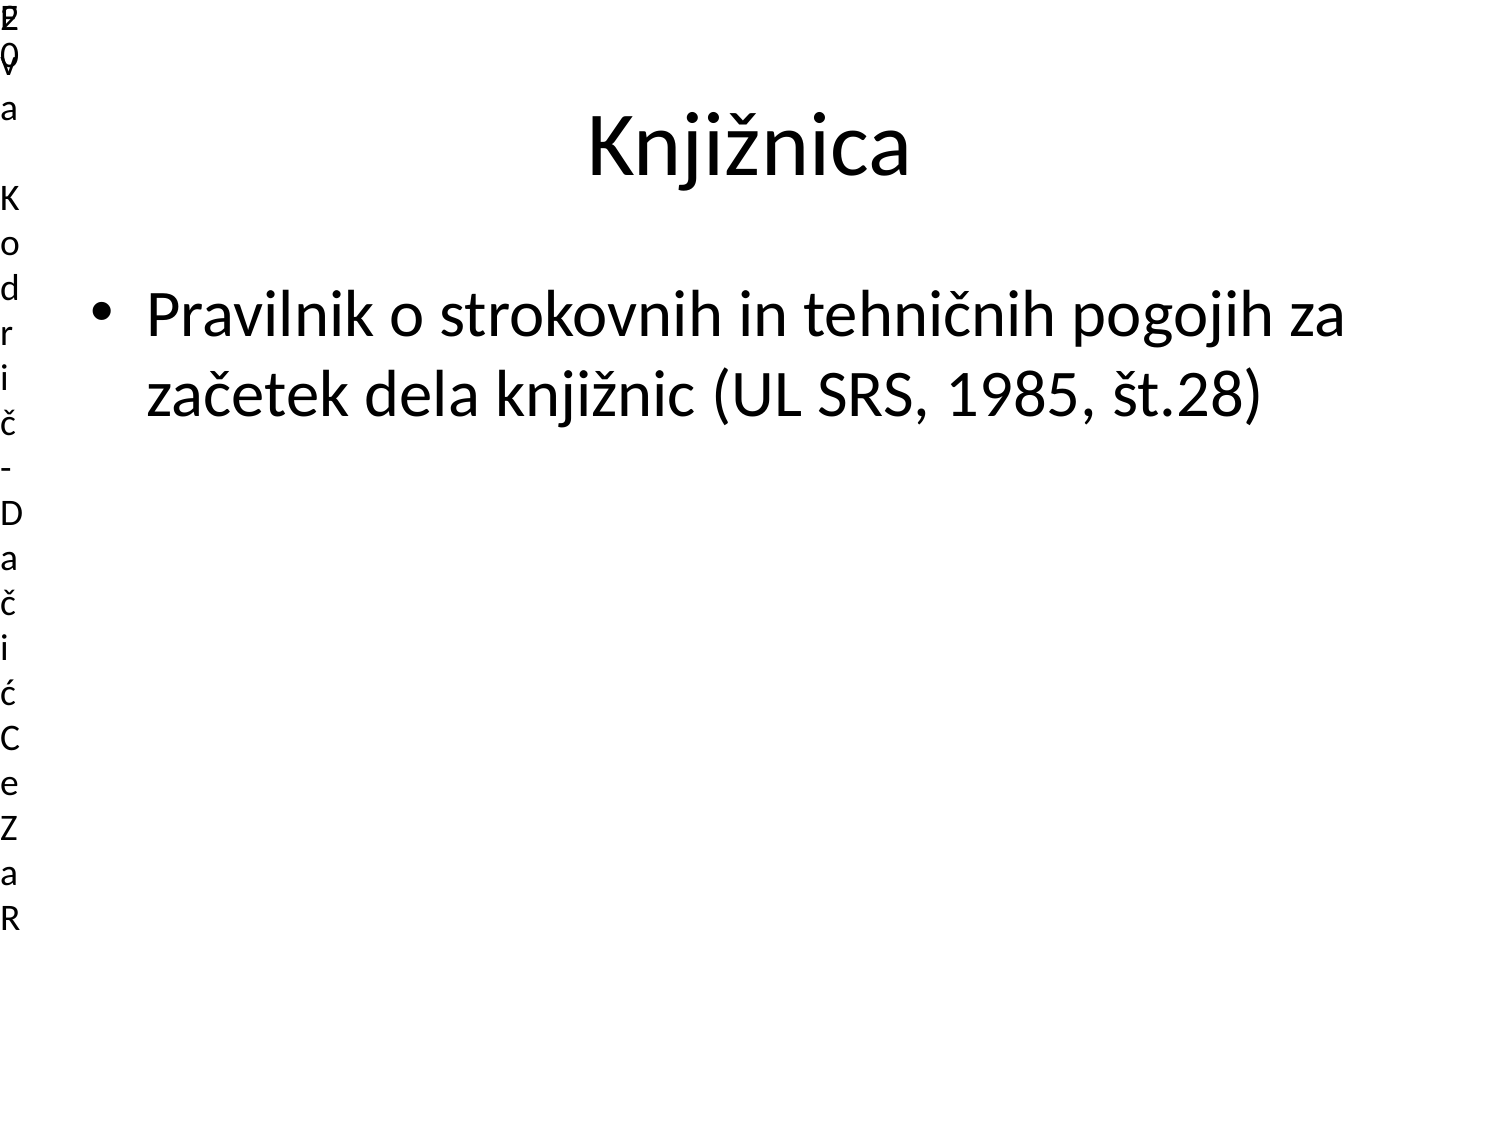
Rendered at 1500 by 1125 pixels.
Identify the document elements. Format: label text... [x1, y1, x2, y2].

list Pravilnik o strokovnih in tehničnih pogojih za začetek dela knjižnic (UL SRS, 1985, št.28) [75, 262, 1425, 1005]
title Knjižnica [75, 45, 1425, 233]
